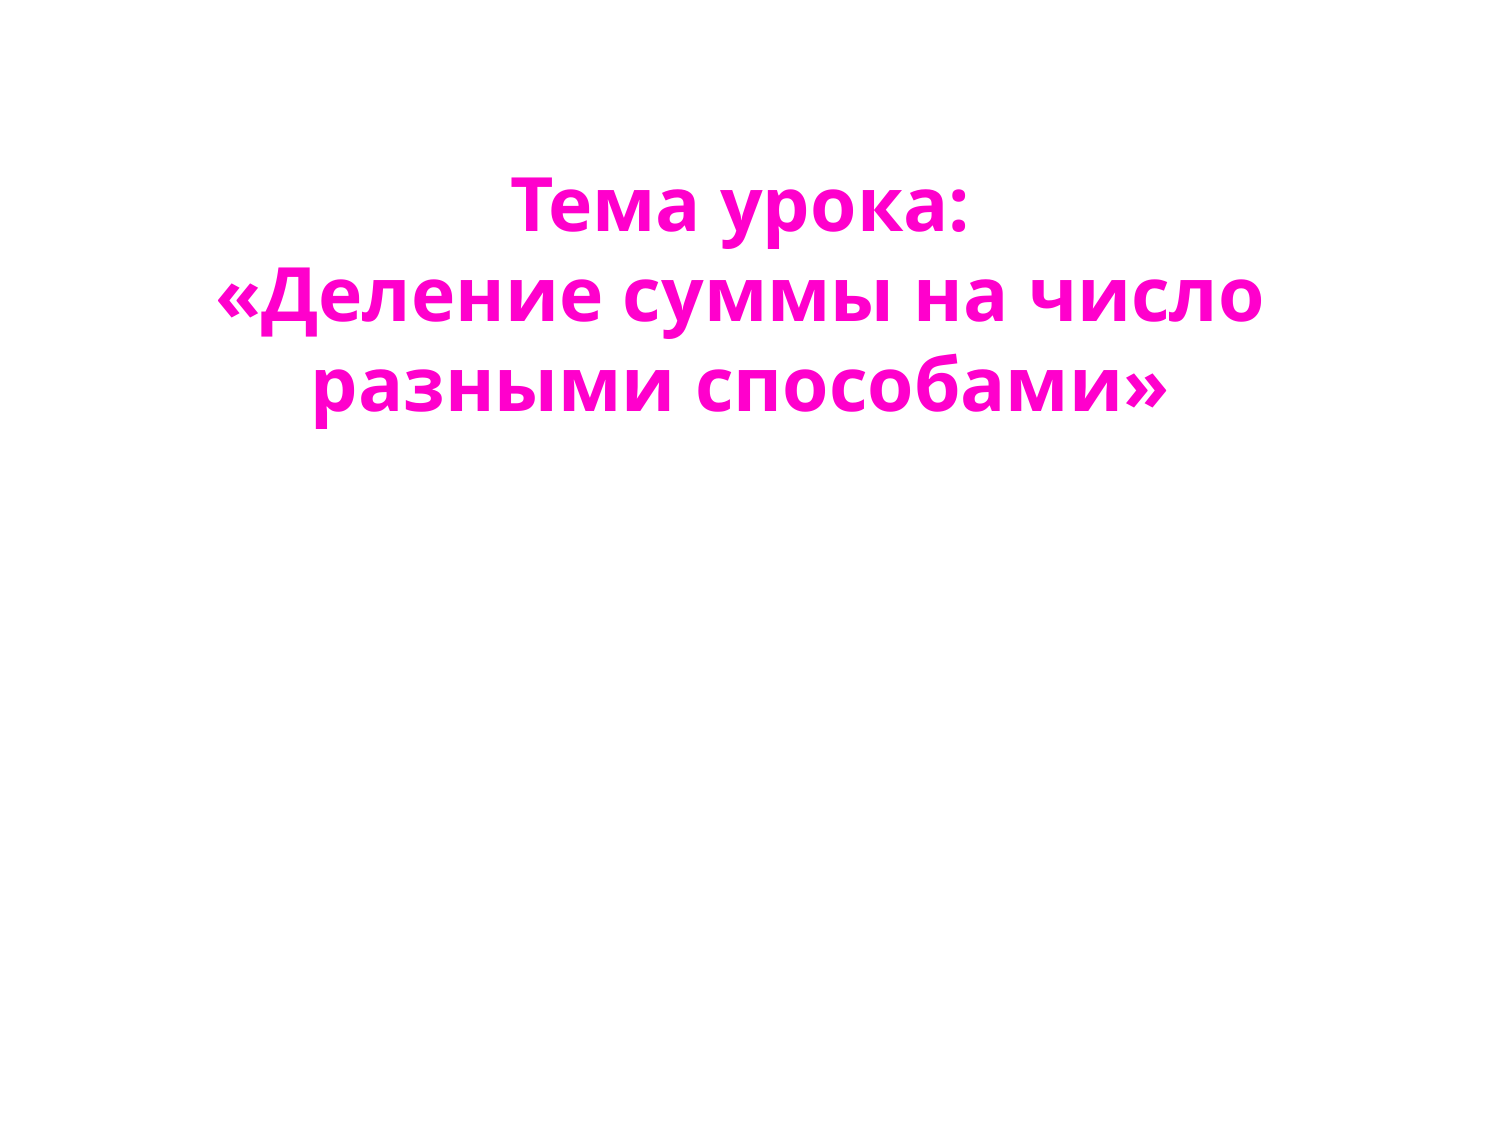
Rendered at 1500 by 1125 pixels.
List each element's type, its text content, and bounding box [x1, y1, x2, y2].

title Тема урока: «Деление суммы на число разными способами» [27, 141, 1453, 442]
